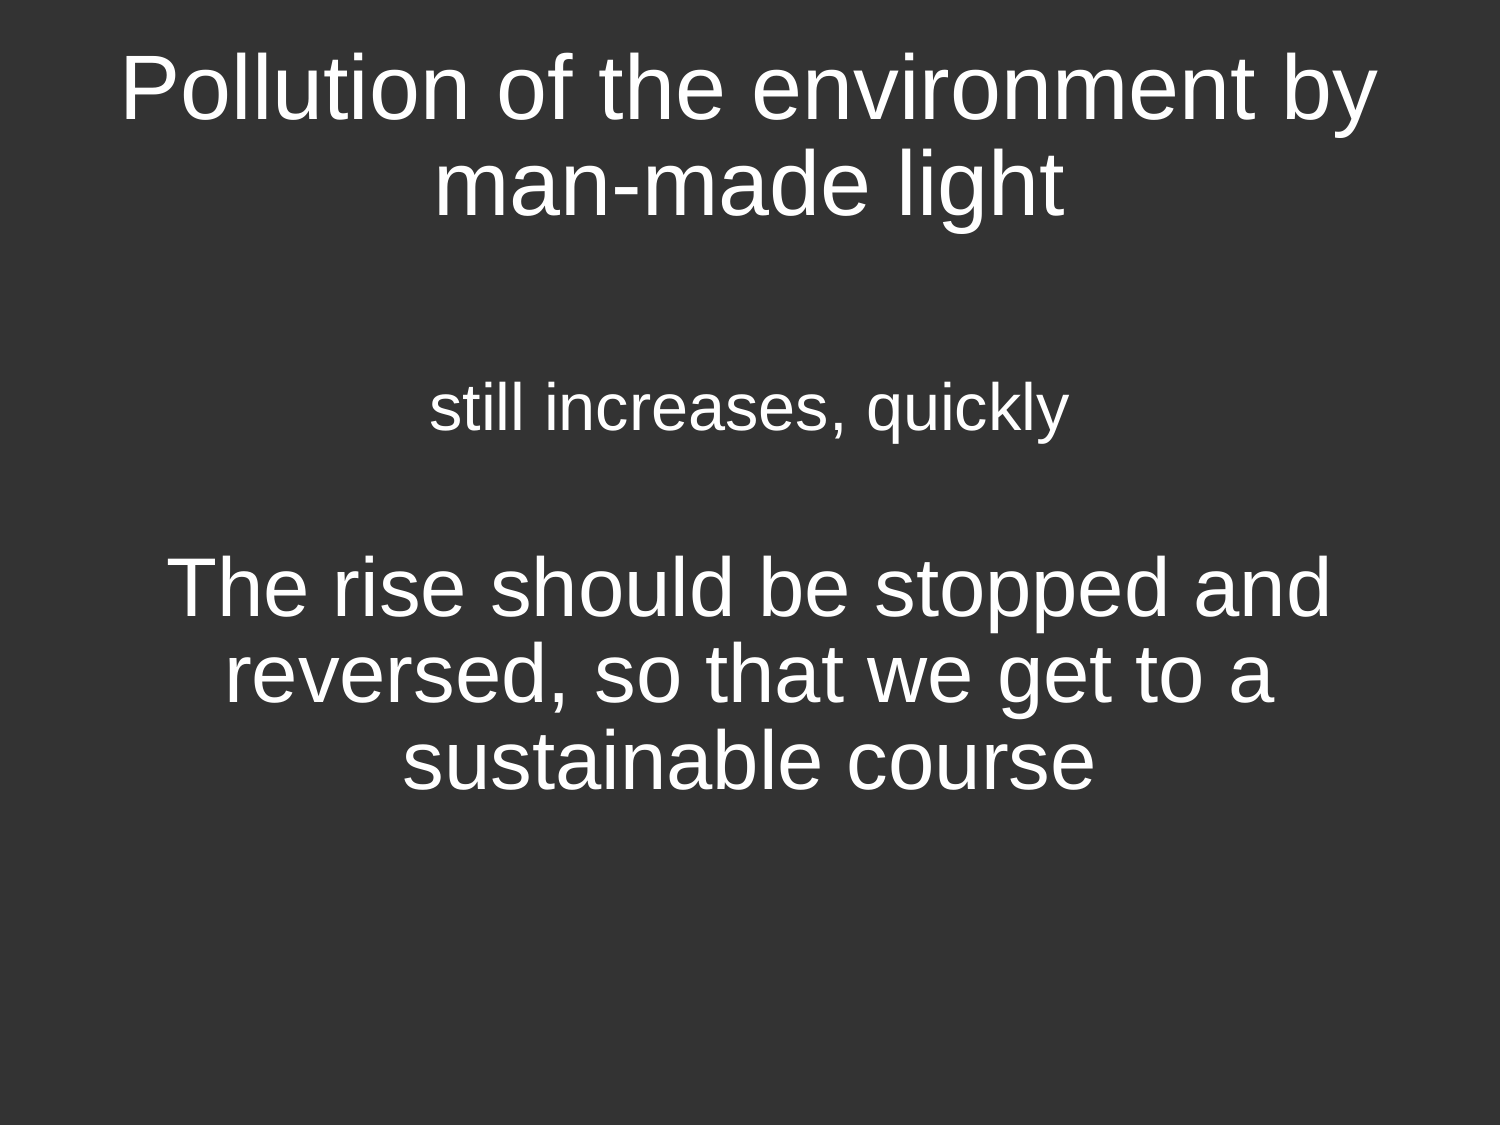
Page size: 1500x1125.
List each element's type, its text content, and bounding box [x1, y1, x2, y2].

subtitle still increases, quickly The rise should be stopped and reversed, so that we get to a sustainable course [75, 262, 1425, 1005]
title Pollution of the environment by man-made light [75, 21, 1425, 257]
